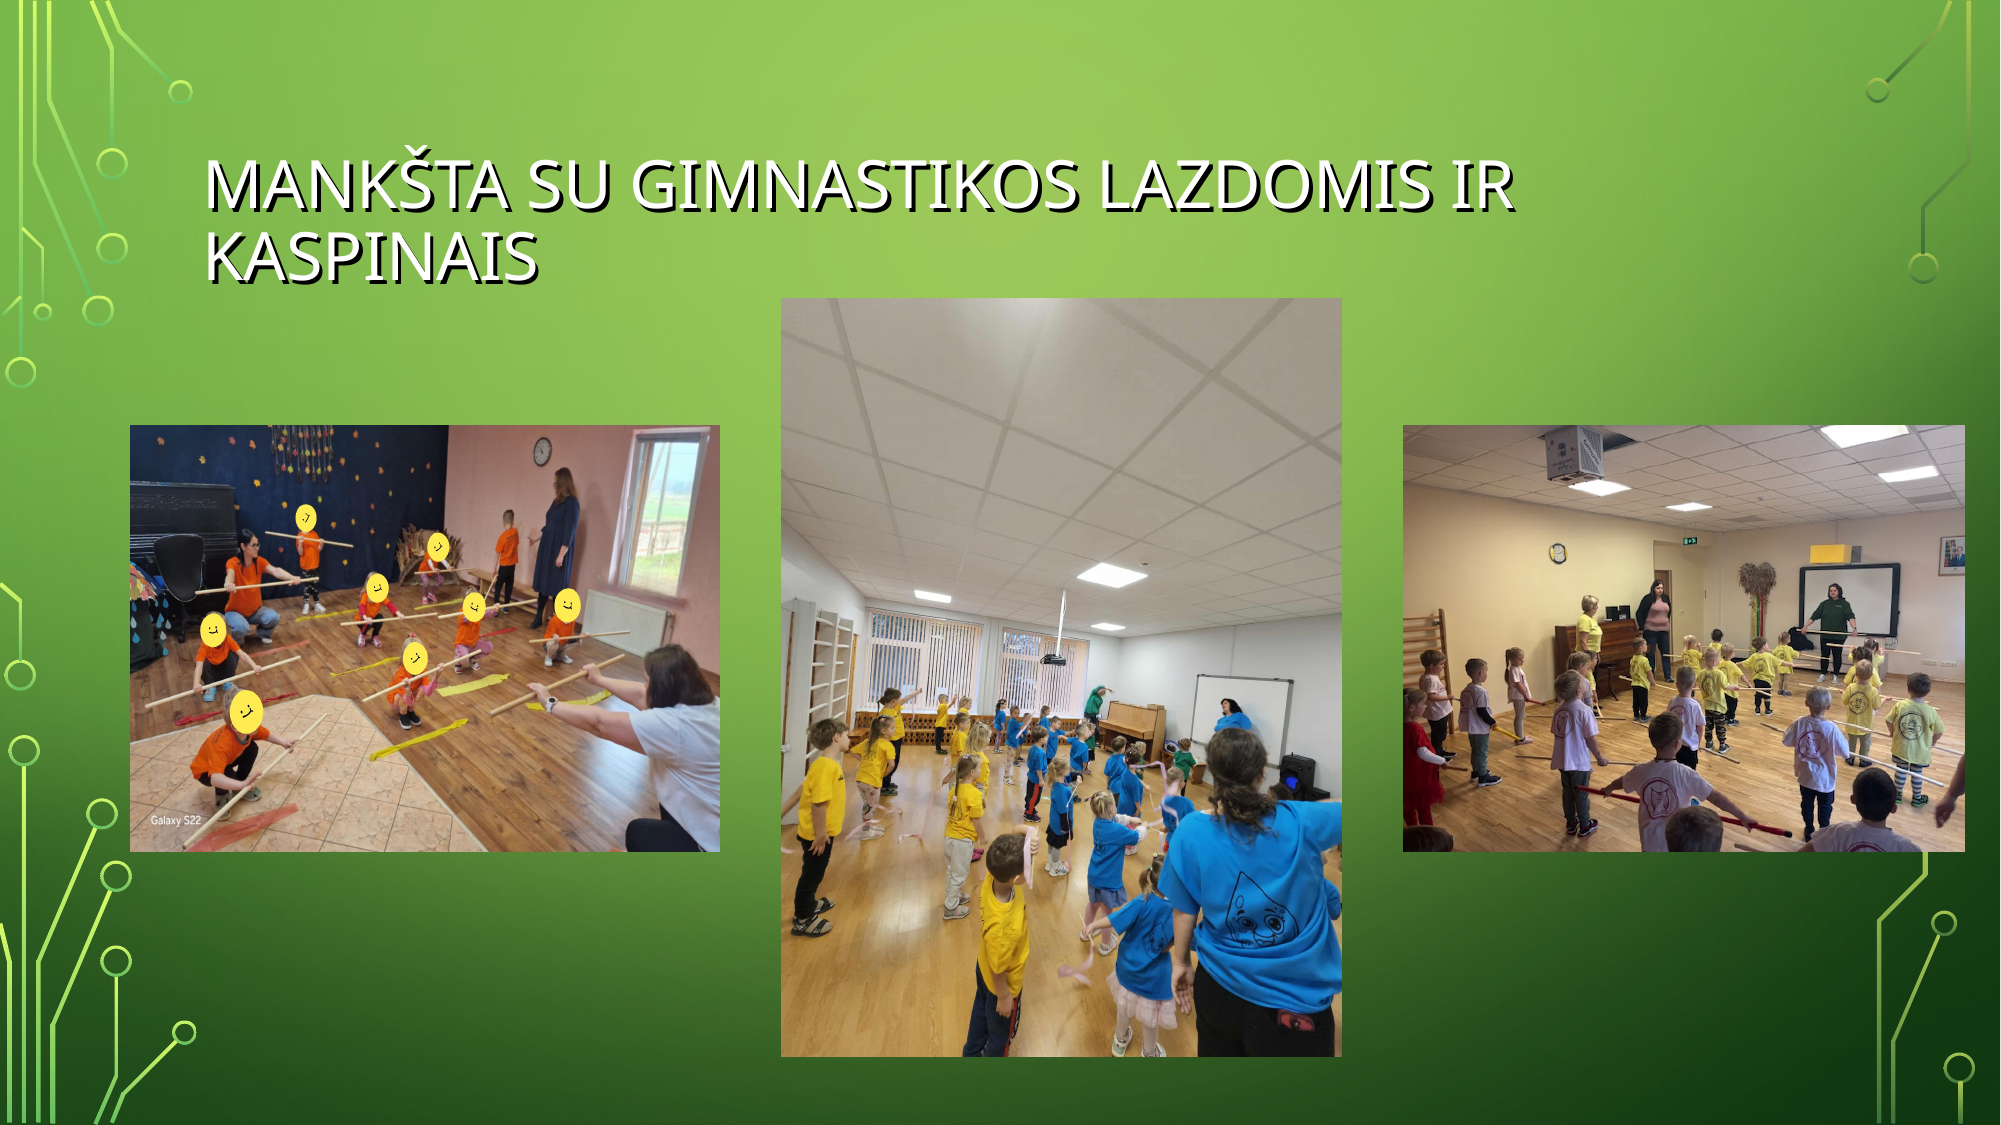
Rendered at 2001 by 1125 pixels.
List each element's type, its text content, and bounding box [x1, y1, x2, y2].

title MANKŠTA SU GIMNASTIKOS LAZDOMIS IR KASPINAIS [187, 101, 1813, 344]
picture [130, 425, 720, 852]
picture [1403, 425, 1965, 852]
picture [781, 298, 1342, 1057]
